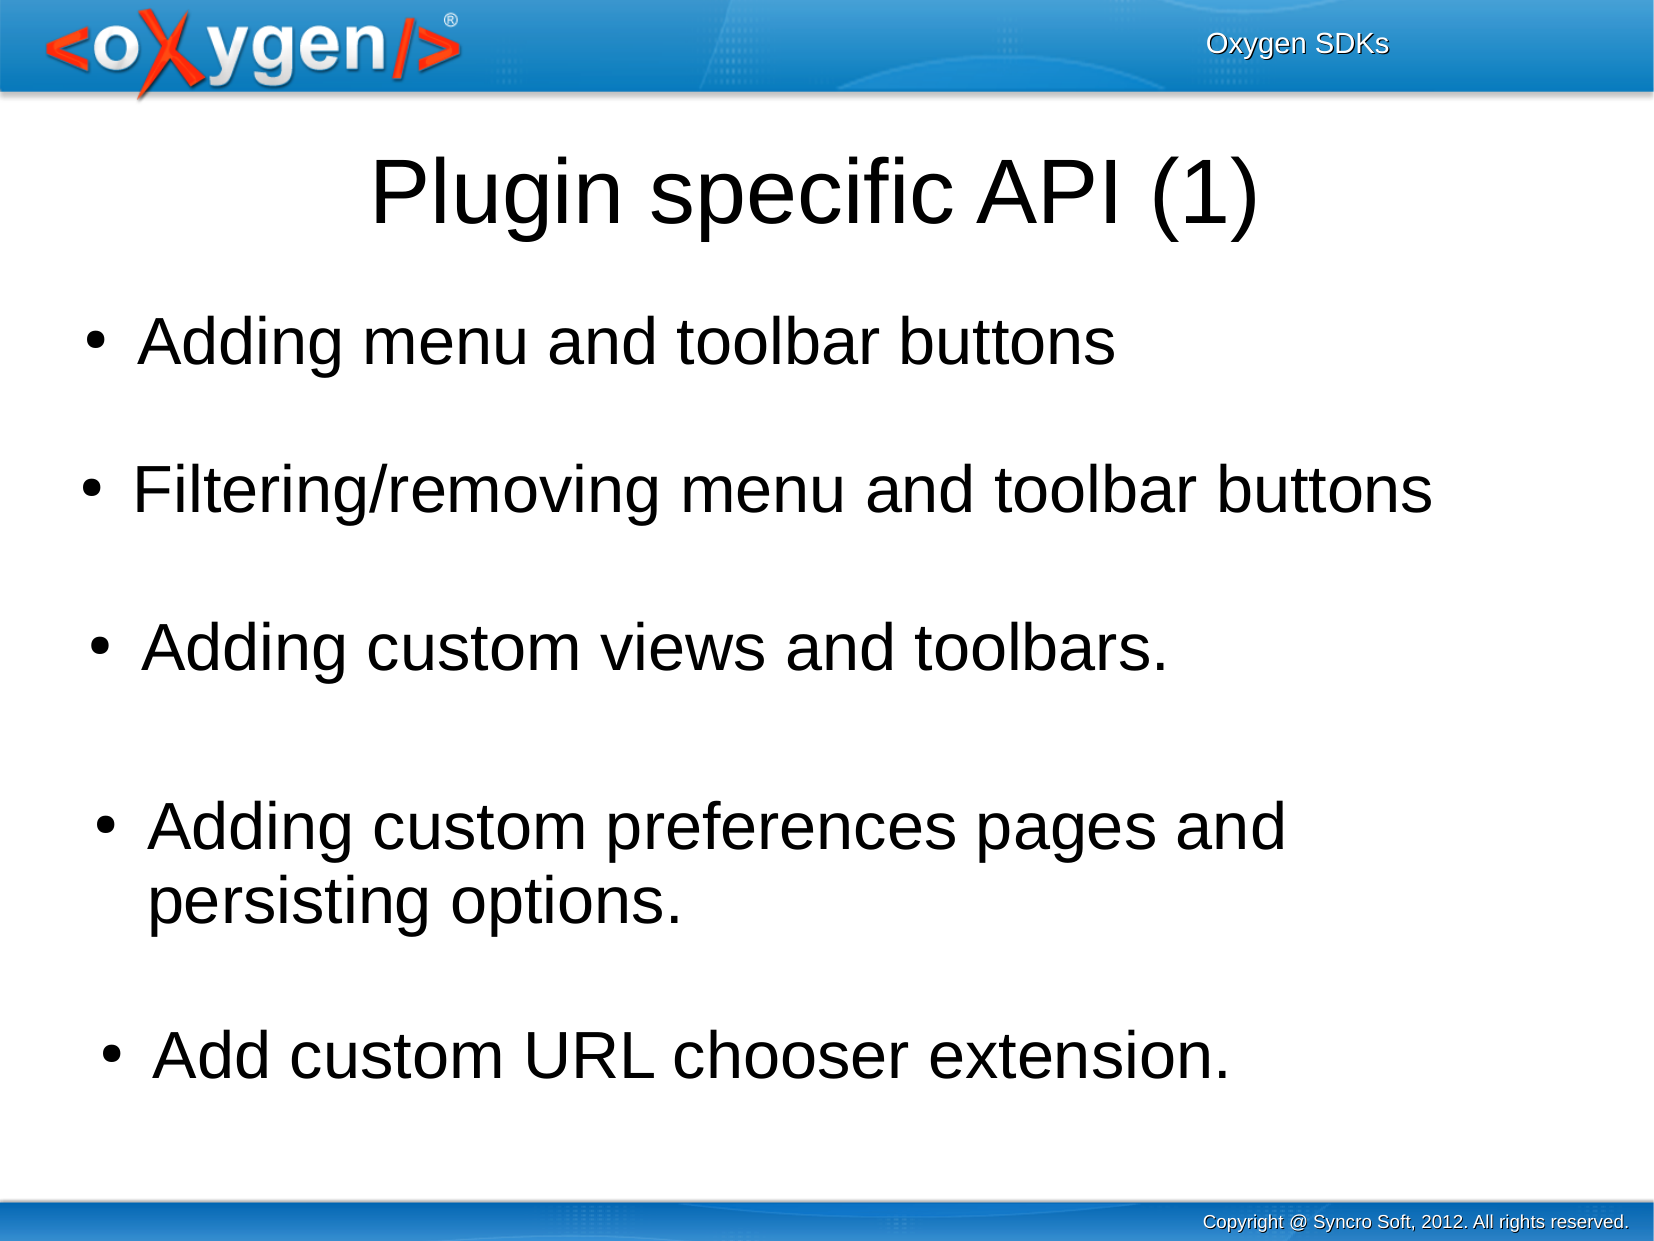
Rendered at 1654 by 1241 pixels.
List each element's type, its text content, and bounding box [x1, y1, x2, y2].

picture [0, 0, 1654, 109]
picture [0, 1195, 1654, 1241]
list Adding custom preferences pages and persisting options. [76, 788, 1554, 939]
title Plugin specific API (1) [82, 78, 1550, 304]
list Adding menu and toolbar buttons [66, 303, 1544, 389]
list Filtering/removing menu and toolbar buttons [62, 452, 1540, 537]
list Add custom URL chooser extension. [82, 1018, 1560, 1108]
list Adding custom views and toolbars. [70, 609, 1548, 700]
